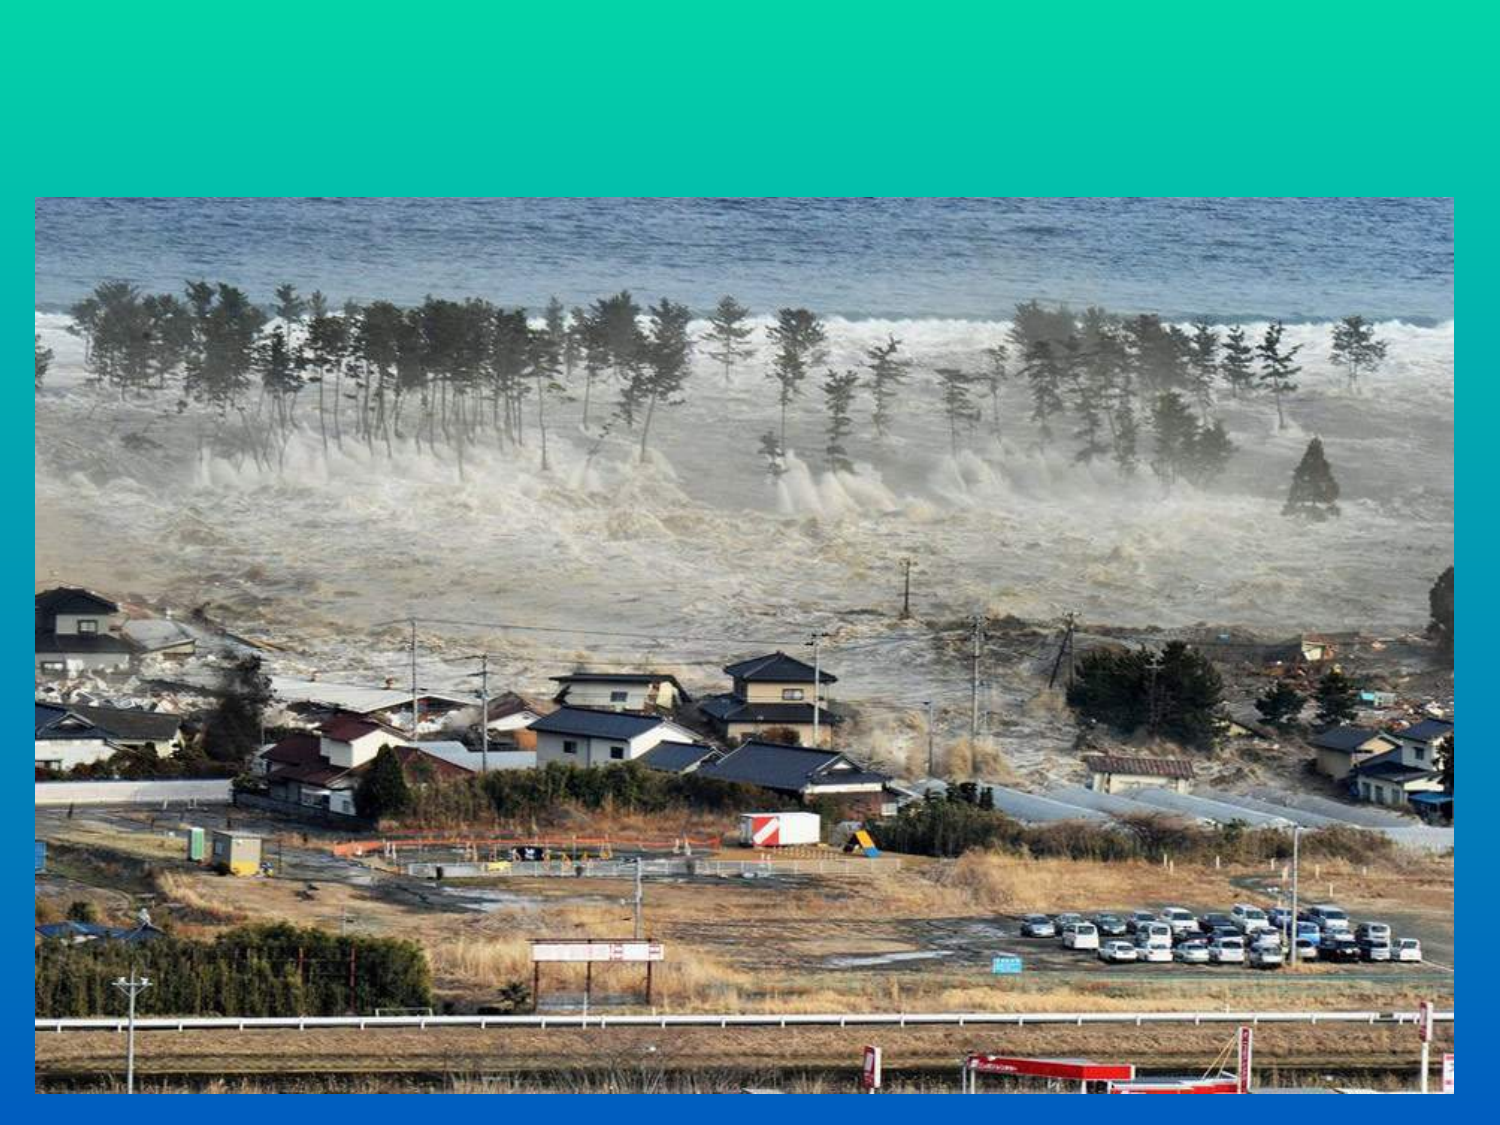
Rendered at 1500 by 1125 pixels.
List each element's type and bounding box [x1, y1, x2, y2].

picture [0, 197, 1500, 1094]
